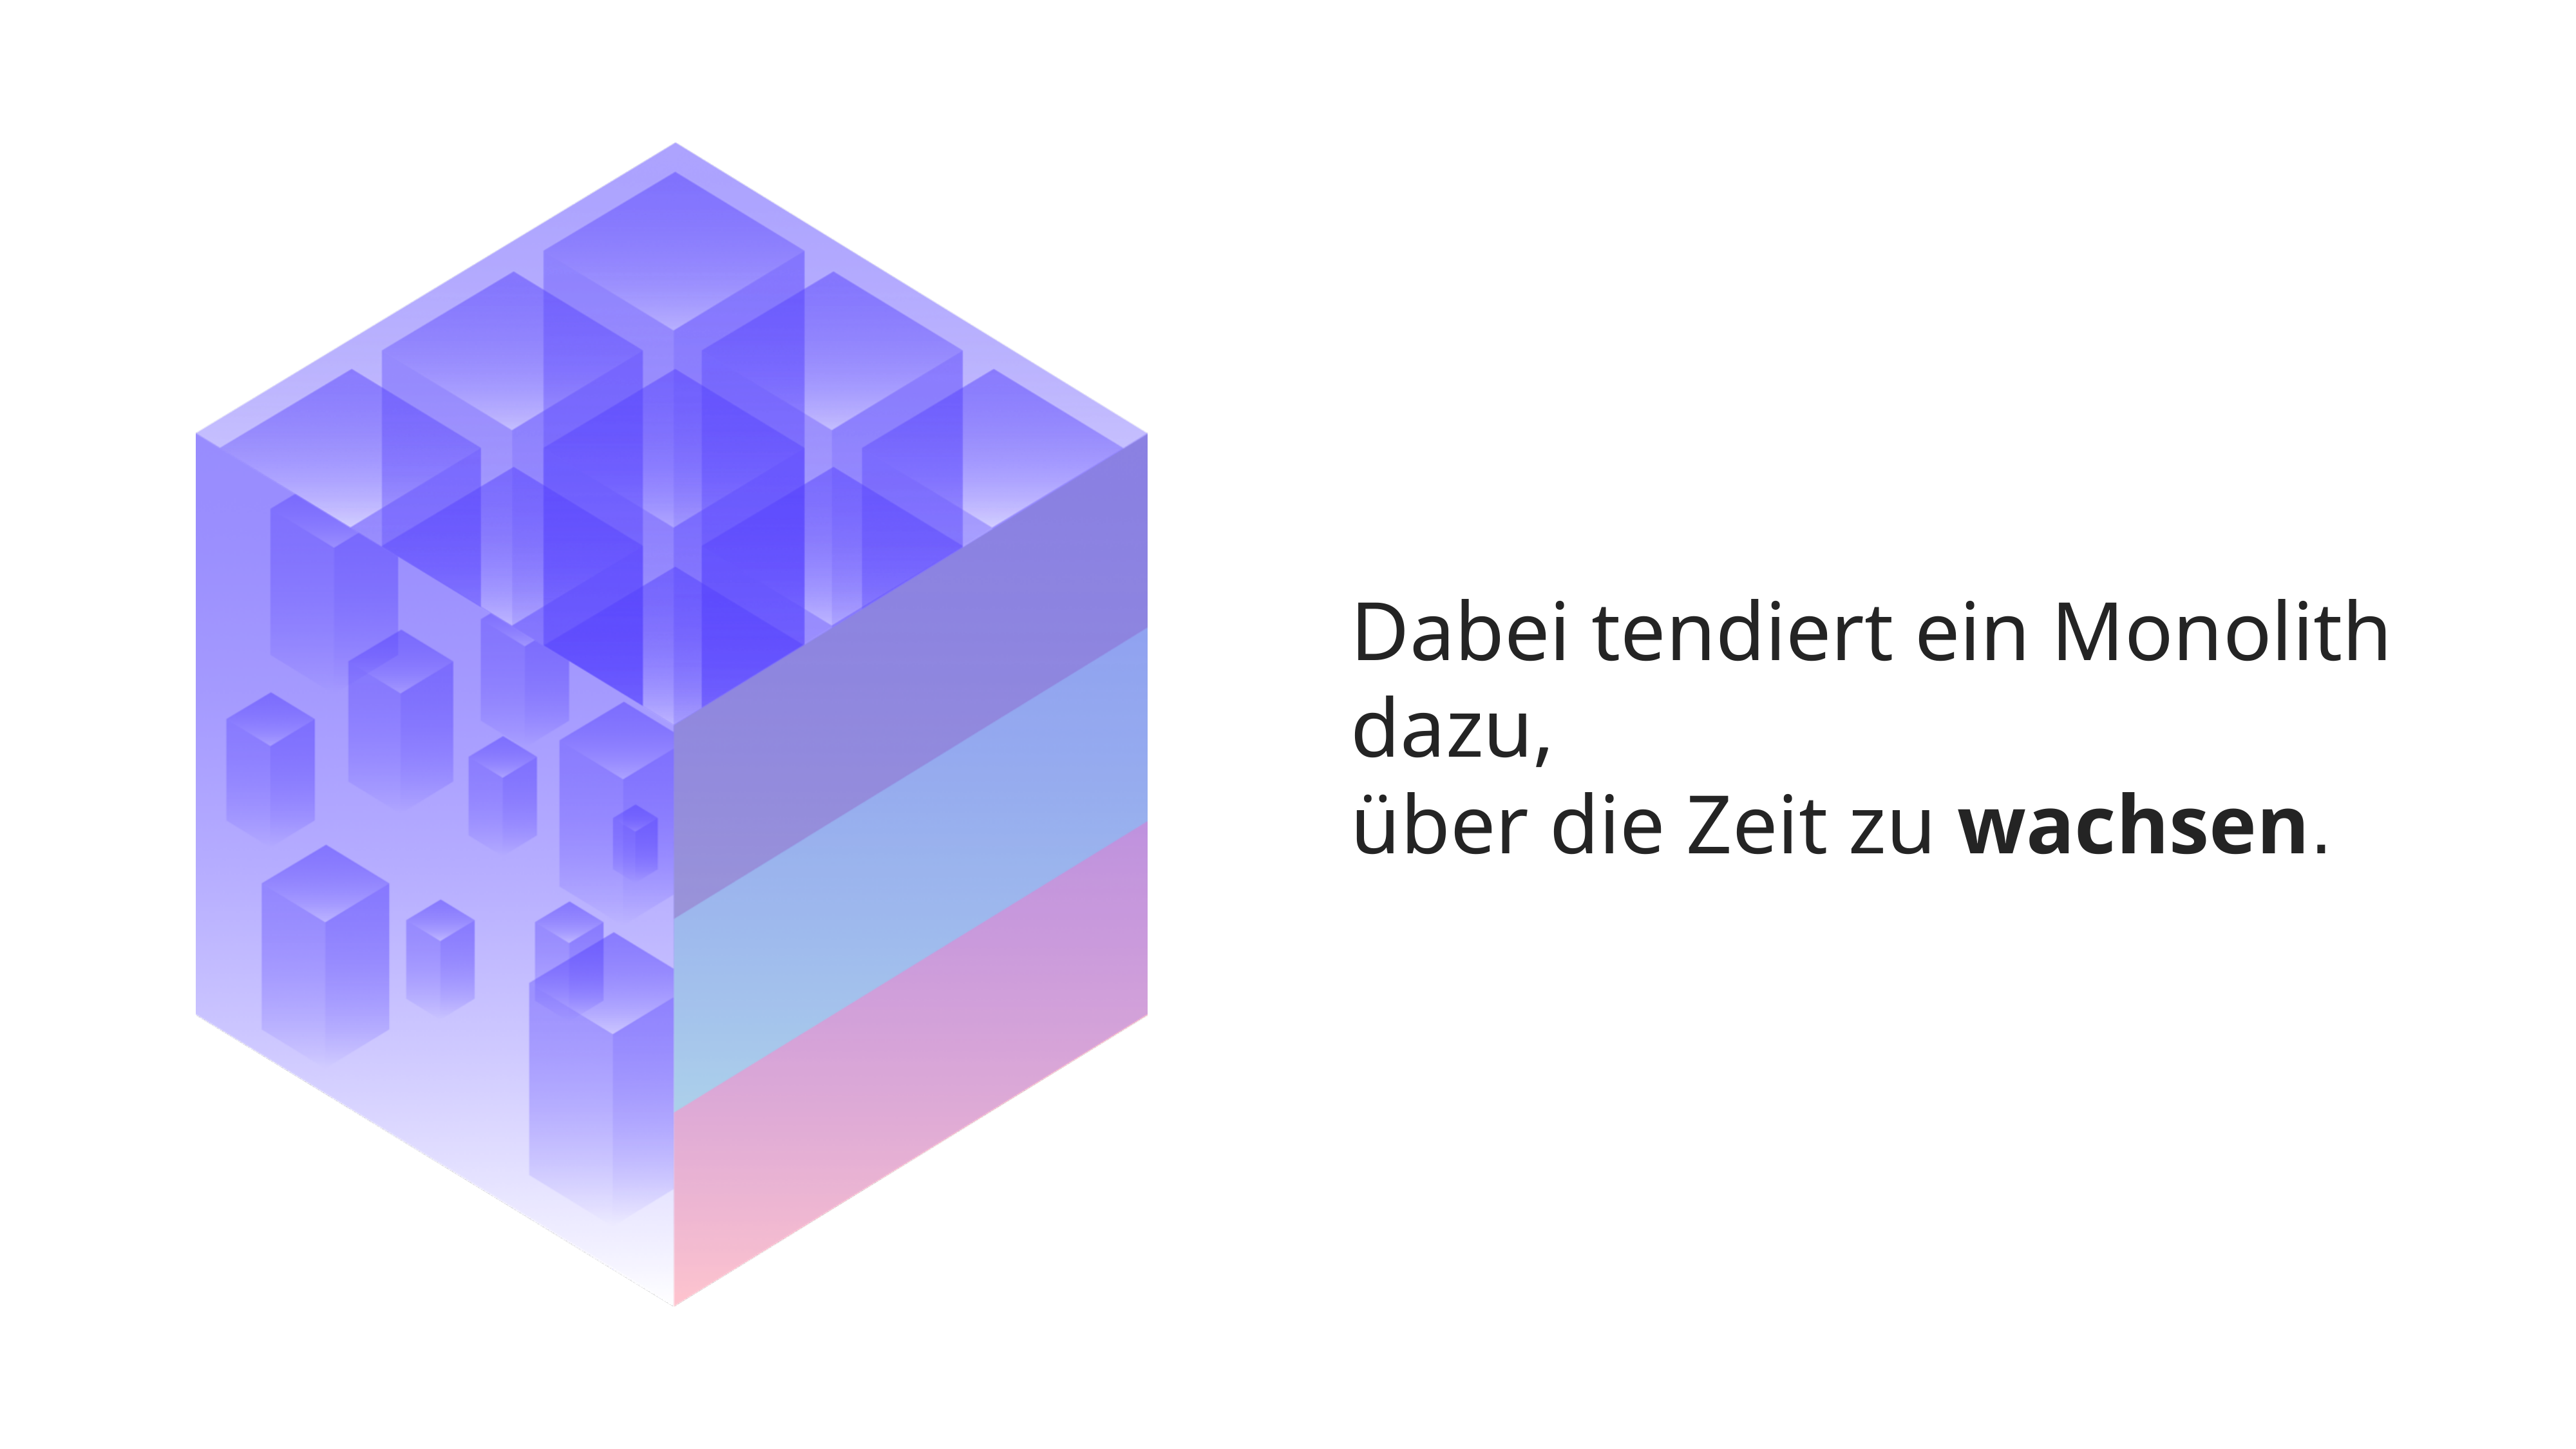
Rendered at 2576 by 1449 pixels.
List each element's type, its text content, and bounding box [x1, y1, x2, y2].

list Dabei tendiert ein Monolith dazu, über die Zeit zu wachsen. [1350, 127, 2422, 1322]
picture [196, 142, 1148, 1307]
